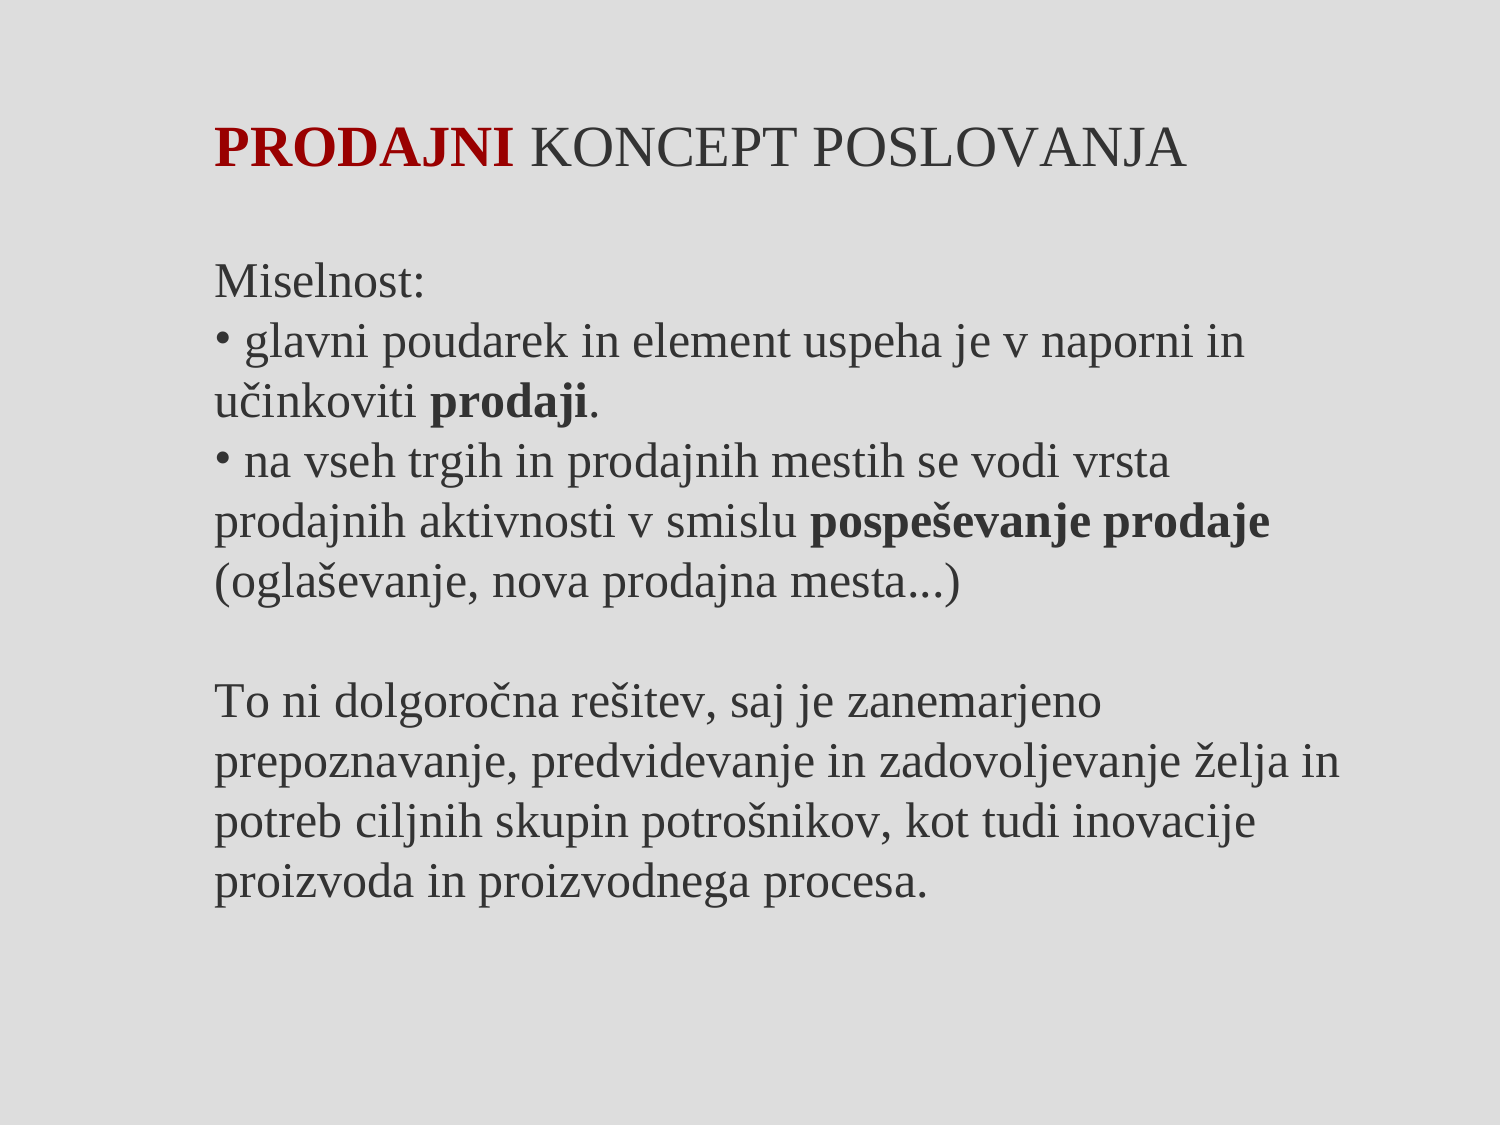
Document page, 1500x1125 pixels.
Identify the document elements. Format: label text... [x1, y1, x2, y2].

text_box PRODAJNI KONCEPT POSLOVANJA Miselnost: glavni poudarek in element uspeha je v naporni in učinkoviti prodaji. na vseh trgih in prodajnih mestih se vodi vrsta prodajnih aktivnosti v smislu pospeševanje prodaje (oglaševanje, nova prodajna mesta...) To ni dolgoročna rešitev, saj je zanemarjeno prepoznavanje, predvidevanje in zadovoljevanje želja in potreb ciljnih skupin potrošnikov, kot tudi inovacije proizvoda in proizvodnega procesa. [200, 99, 1388, 1007]
